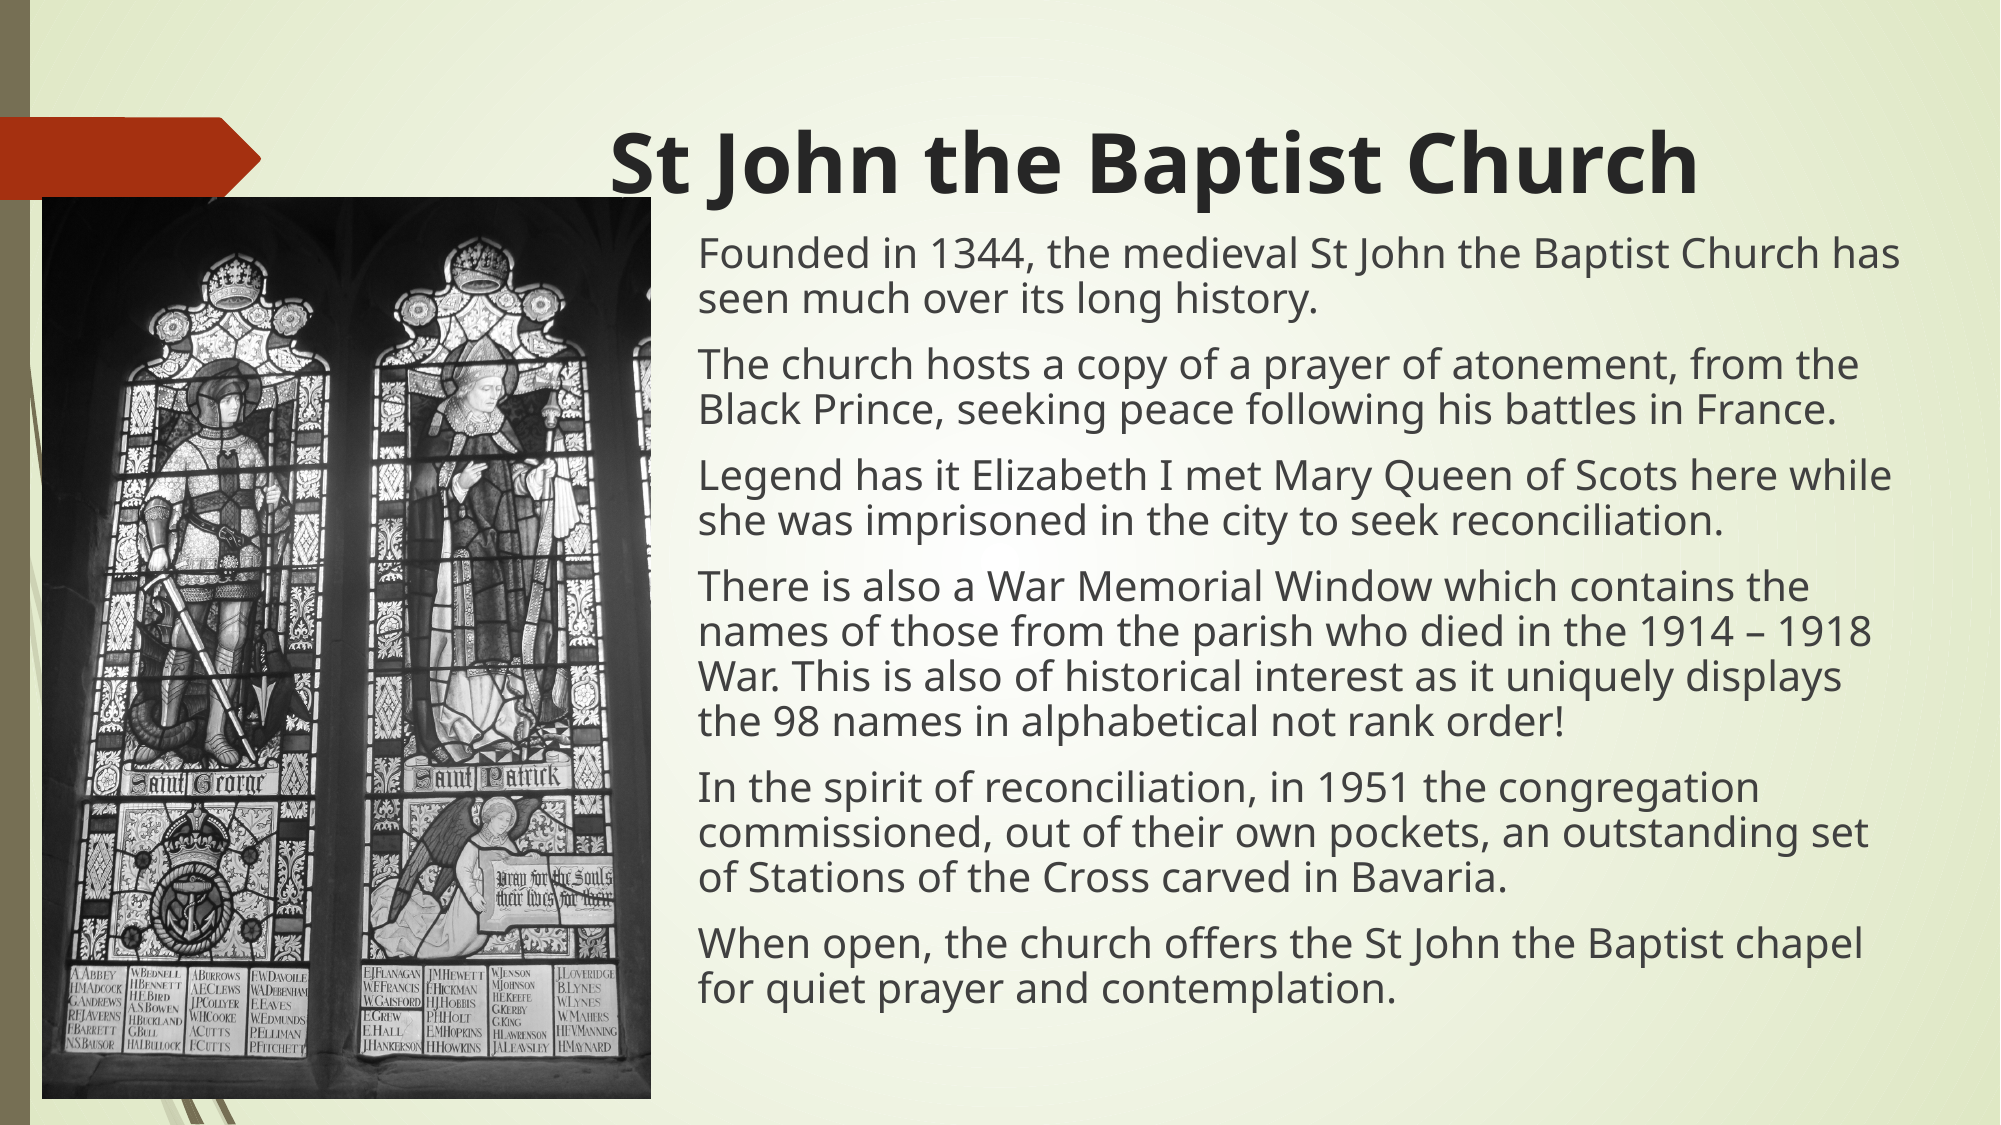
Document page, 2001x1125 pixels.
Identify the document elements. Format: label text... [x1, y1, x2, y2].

title St John the Baptist Church [425, 102, 1888, 313]
picture [42, 197, 651, 1099]
list Founded in 1344, the medieval St John the Baptist Church has seen much over its long history. The church hosts a copy of a prayer of atonement, from the Black Prince, seeking peace following his battles in France. Legend has it Elizabeth I met Mary Queen of Scots here while she was imprisoned in the city to seek reconciliation. There is also a War Memorial Window which contains the names of those from the parish who died in the 1914 – 1918 War. This is also of historical interest as it uniquely displays the 98 names in alphabetical not rank order! In the spirit of reconciliation, in 1951 the congregation commissioned, out of their own pockets, an outstanding set of Stations of the Cross carved in Bavaria. When open, the church offers the St John the Baptist chapel for quiet prayer and contemplation. [682, 224, 1929, 1069]
